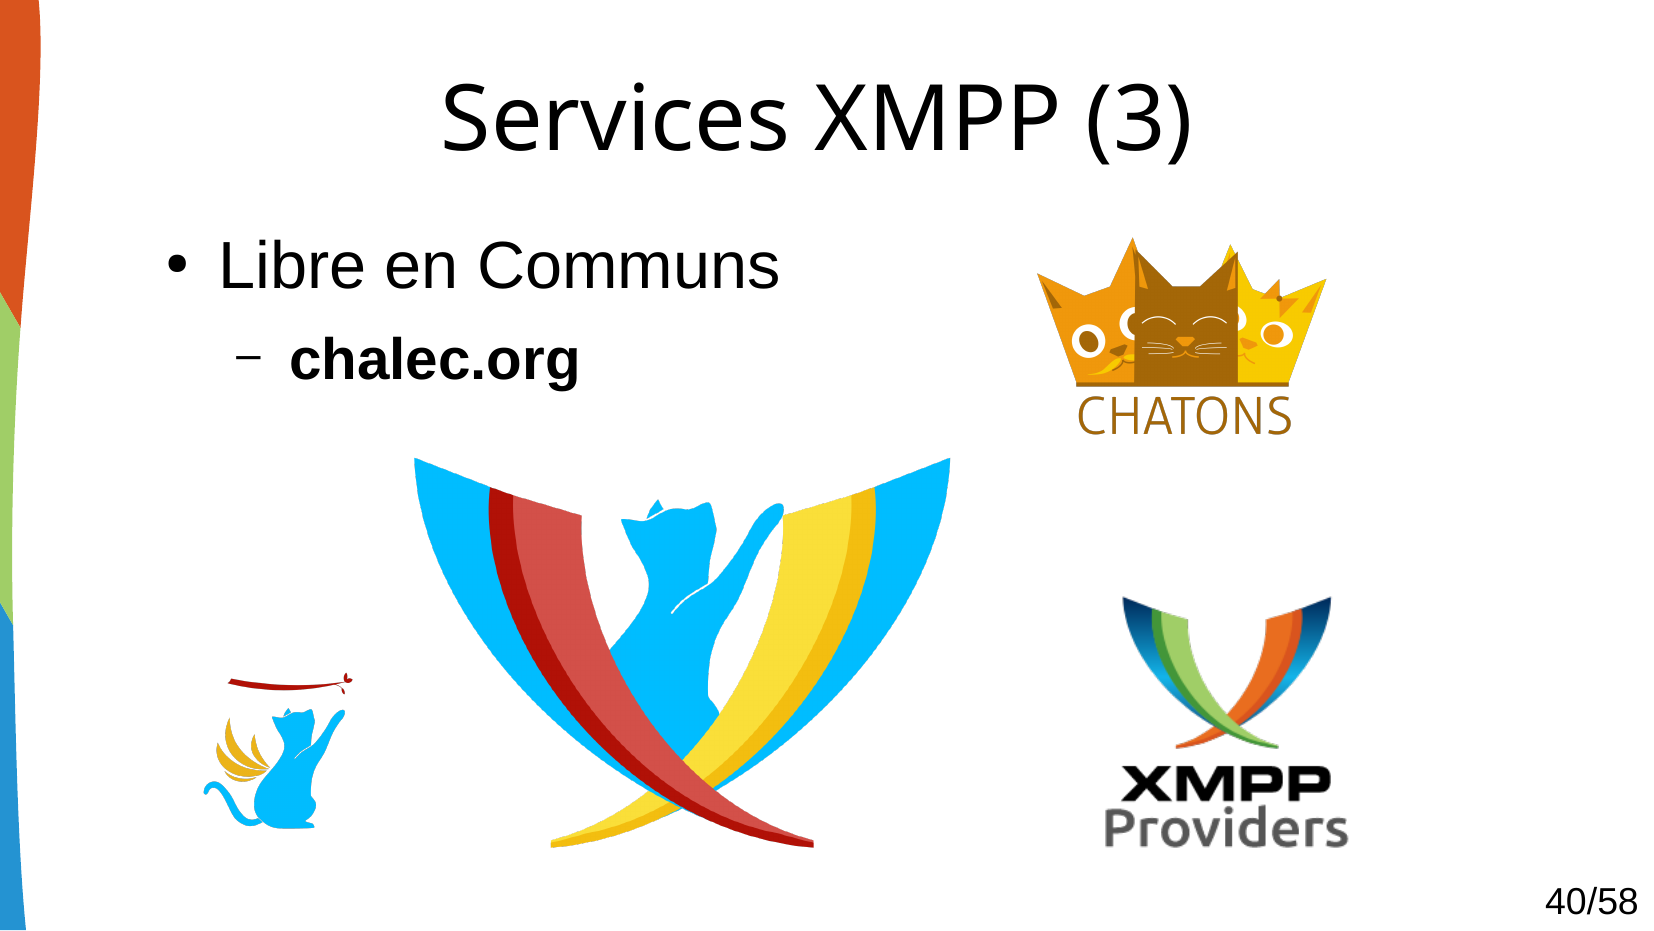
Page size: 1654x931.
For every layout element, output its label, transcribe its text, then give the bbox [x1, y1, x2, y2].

picture [1033, 201, 1334, 502]
list Libre en Communs chalec.org [147, 228, 1093, 857]
picture [413, 383, 951, 922]
title Services XMPP (3) [104, 37, 1530, 193]
picture [147, 620, 409, 881]
picture [1092, 590, 1359, 857]
